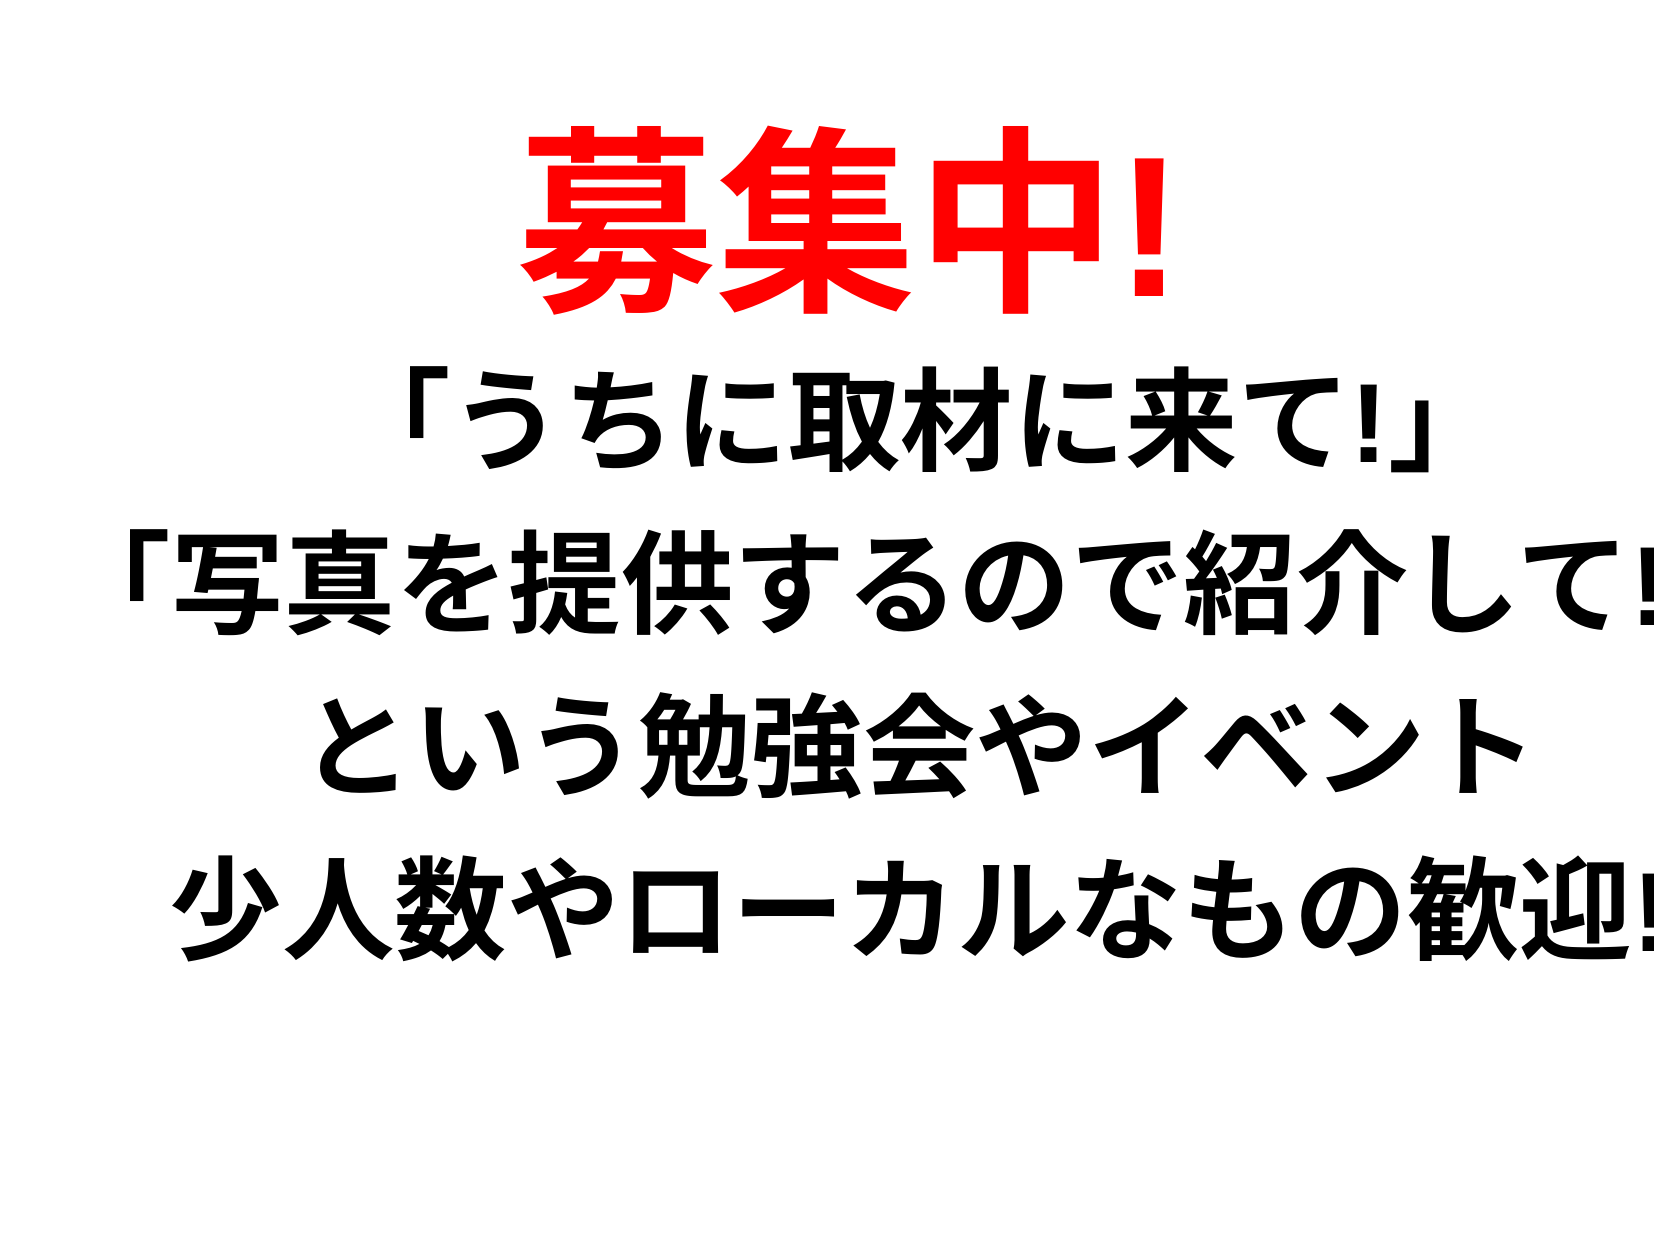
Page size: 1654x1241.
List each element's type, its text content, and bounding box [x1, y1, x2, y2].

text_box 募集中! [501, 56, 1199, 296]
text_box 「うちに取材に来て!」 「写真を提供するので紹介して!」 という勉強会やイベント 少人数やローカルなもの歓迎! [43, 324, 1606, 829]
